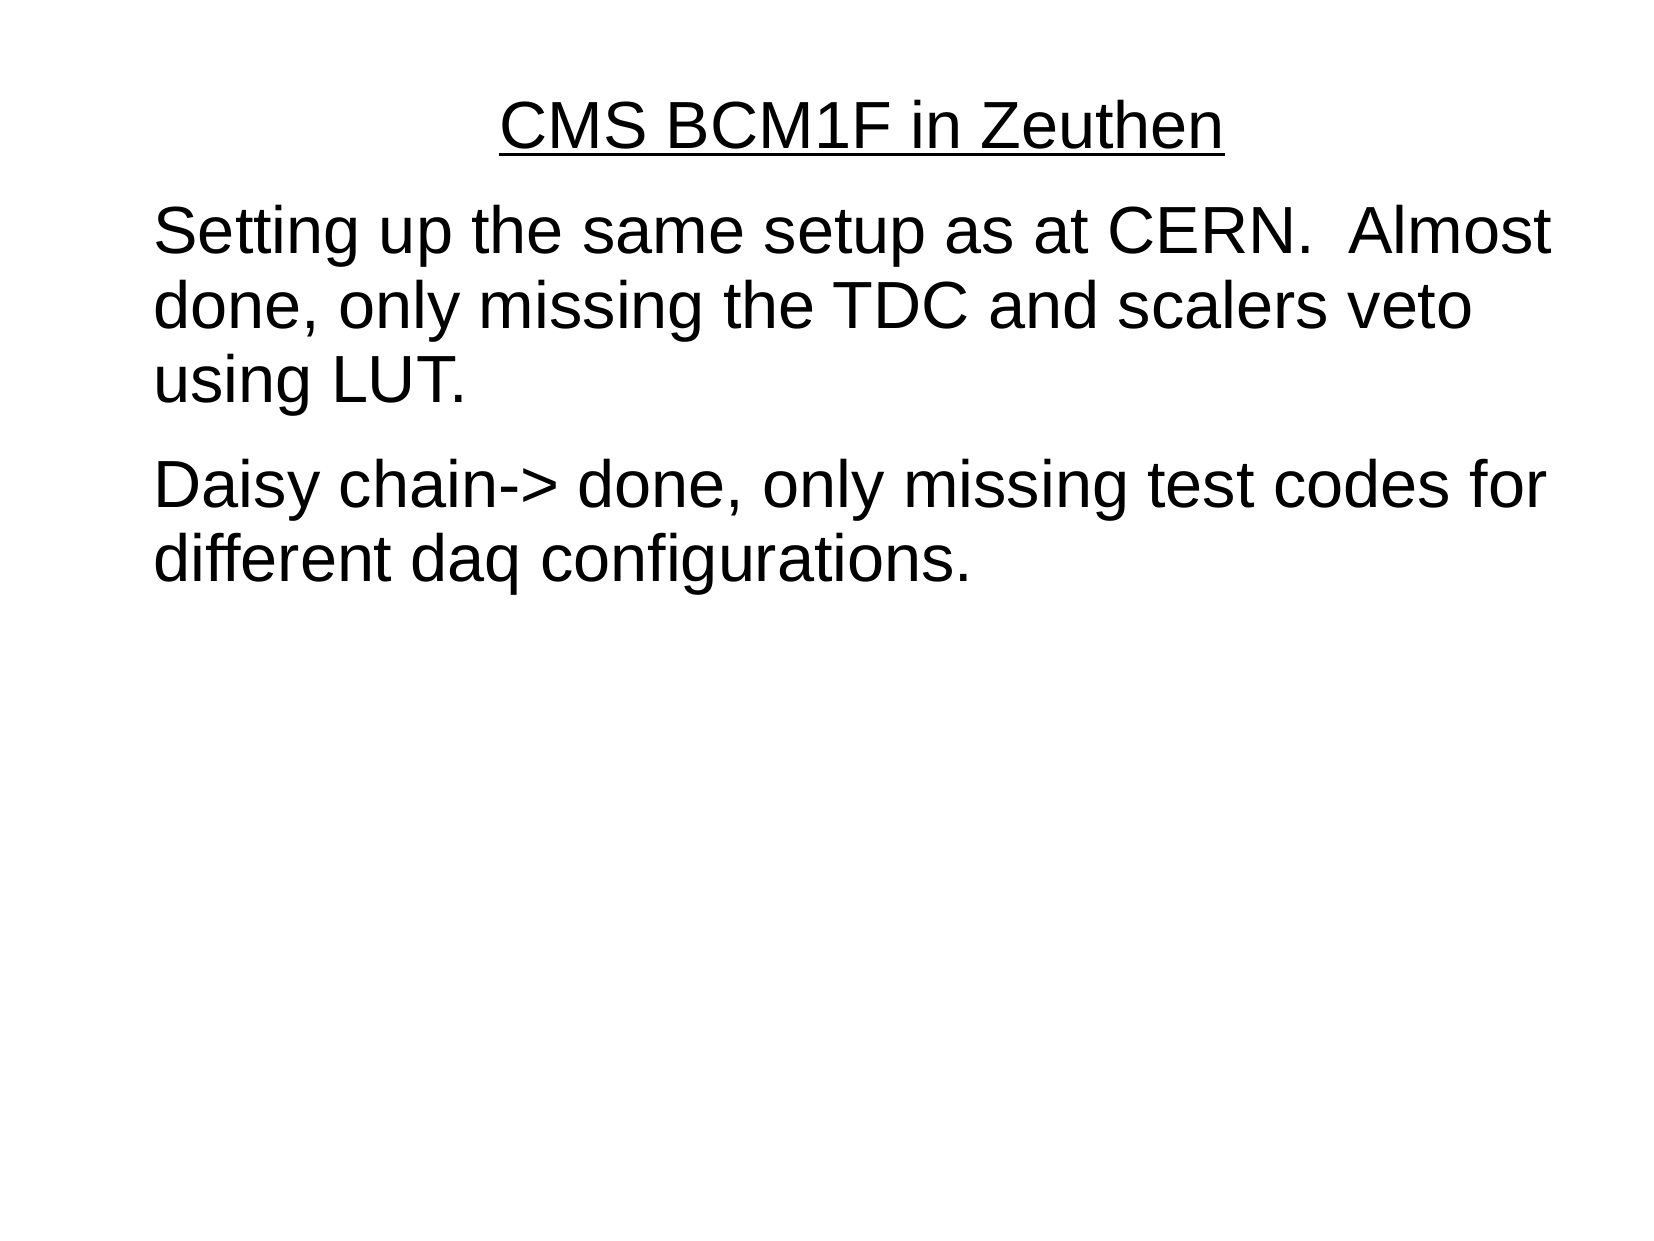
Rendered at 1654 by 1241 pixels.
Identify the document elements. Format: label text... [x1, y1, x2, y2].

list CMS BCM1F in Zeuthen Setting up the same setup as at CERN. Almost done, only missing the TDC and scalers veto using LUT. Daisy chain-> done, only missing test codes for different daq configurations. [82, 88, 1571, 1109]
